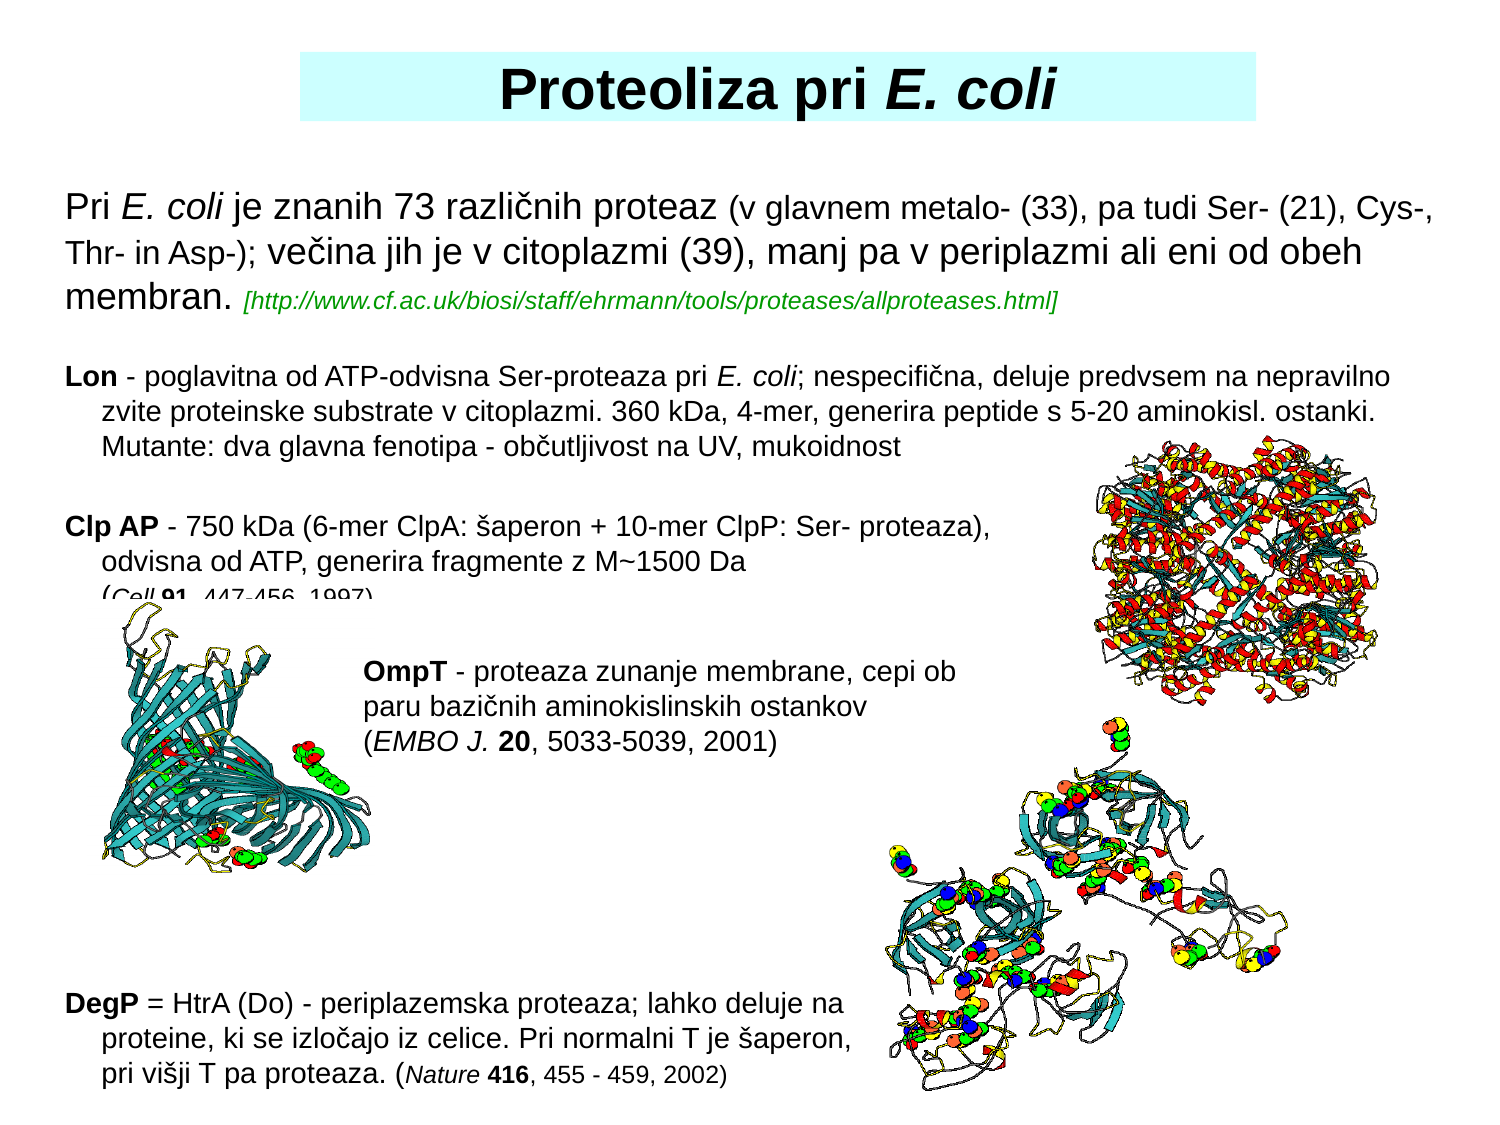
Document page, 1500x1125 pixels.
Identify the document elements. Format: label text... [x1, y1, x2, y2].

picture [862, 712, 1288, 1093]
text_box OmpT - proteaza zunanje membrane, cepi ob paru bazičnih aminokislinskih ostankov (EMBO J. 20, 5033-5039, 2001) [348, 645, 974, 765]
picture [1092, 432, 1380, 708]
text_box Pri E. coli je znanih 73 različnih proteaz (v glavnem metalo- (33), pa tudi Ser- (21), Cys-, Thr- in Asp-); večina jih je v citoplazmi (39), manj pa v periplazmi ali eni od obeh membran. [http://www.cf.ac.uk/biosi/staff/ehrmann/tools/proteases/allproteases.html] Lon - poglavitna od ATP-odvisna Ser-proteaza pri E. coli; nespecifična, deluje predvsem na nepravilno zvite proteinske substrate v citoplazmi. 360 kDa, 4-mer, generira peptide s 5-20 aminokisl. ostanki. Mutante: dva glavna fenotipa - občutljivost na UV, mukoidnost Clp AP - 750 kDa (6-mer ClpA: šaperon + 10-mer ClpP: Ser- proteaza), odvisna od ATP, generira fragmente z M~1500 Da (Cell 91, 447-456, 1997) DegP = HtrA (Do) - periplazemska proteaza; lahko deluje na proteine, ki se izločajo iz celice. Pri normalni T je šaperon, pri višji T pa proteaza. (Nature 416, 455 - 459, 2002) [50, 174, 1459, 1091]
picture [87, 599, 375, 875]
text_box Proteoliza pri E. coli [300, 51, 1257, 122]
